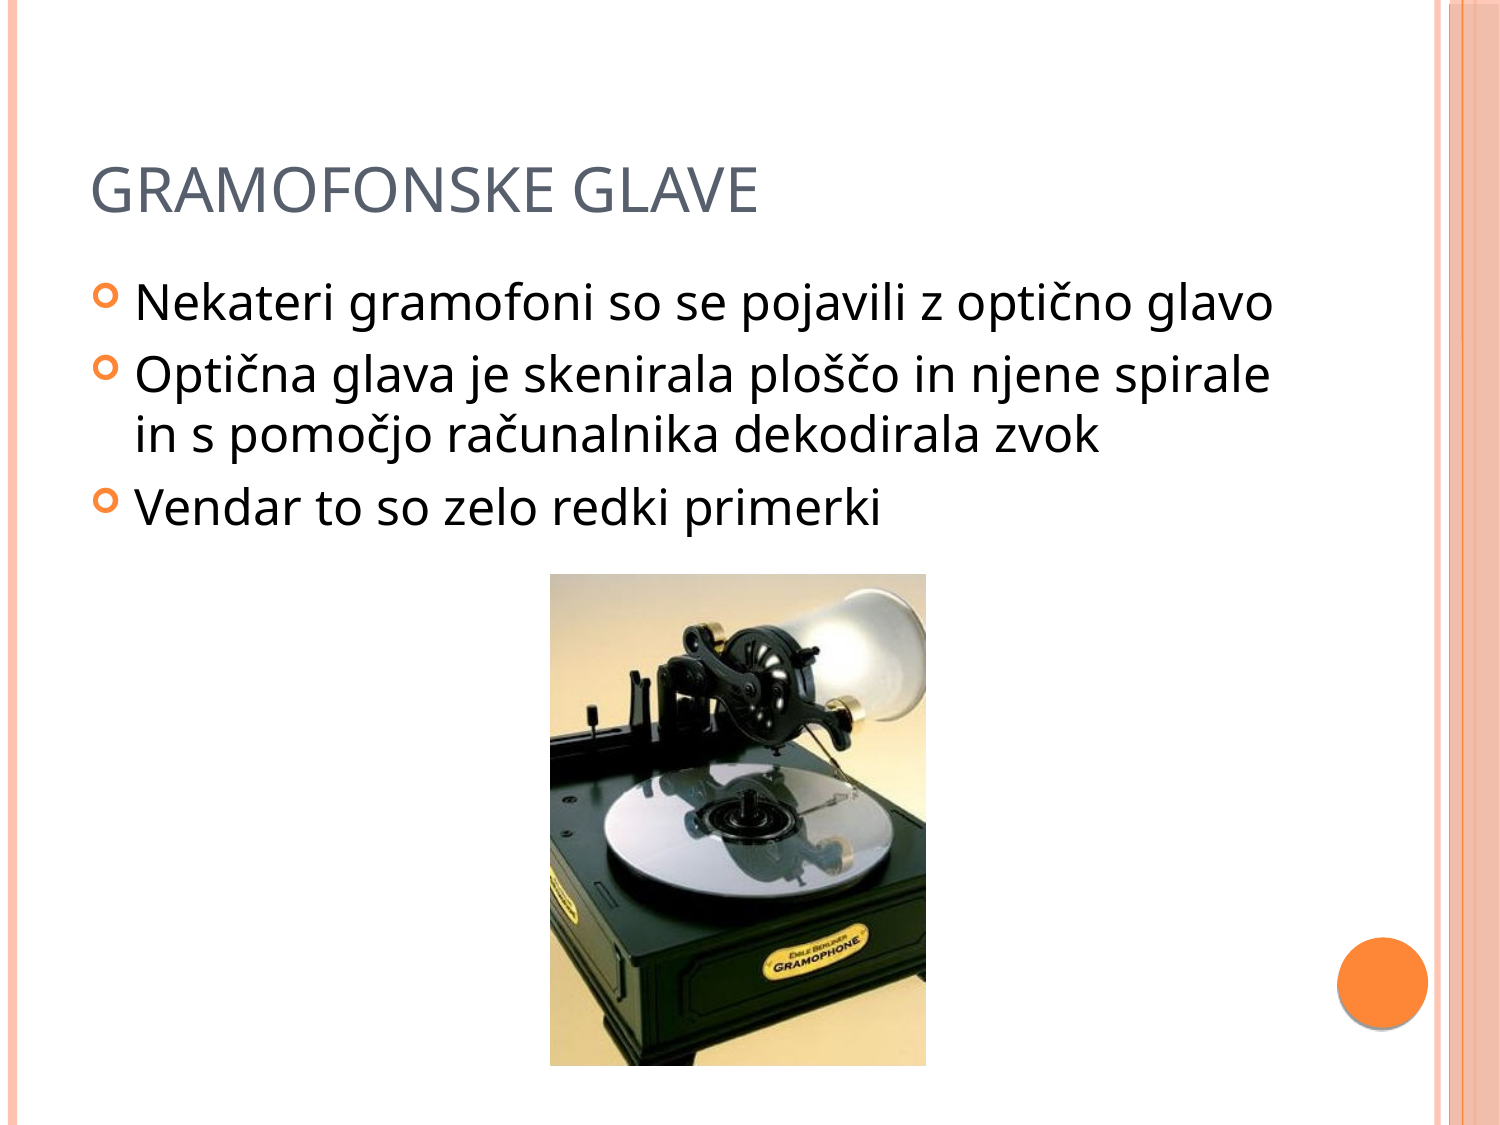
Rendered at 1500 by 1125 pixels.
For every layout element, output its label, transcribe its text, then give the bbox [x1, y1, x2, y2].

list Nekateri gramofoni so se pojavili z optično glavo Optična glava je skenirala ploščo in njene spirale in s pomočjo računalnika dekodirala zvok Vendar to so zelo redki primerki [75, 262, 1300, 1062]
picture [550, 574, 926, 1066]
title Gramofonske glave [75, 45, 1300, 233]
